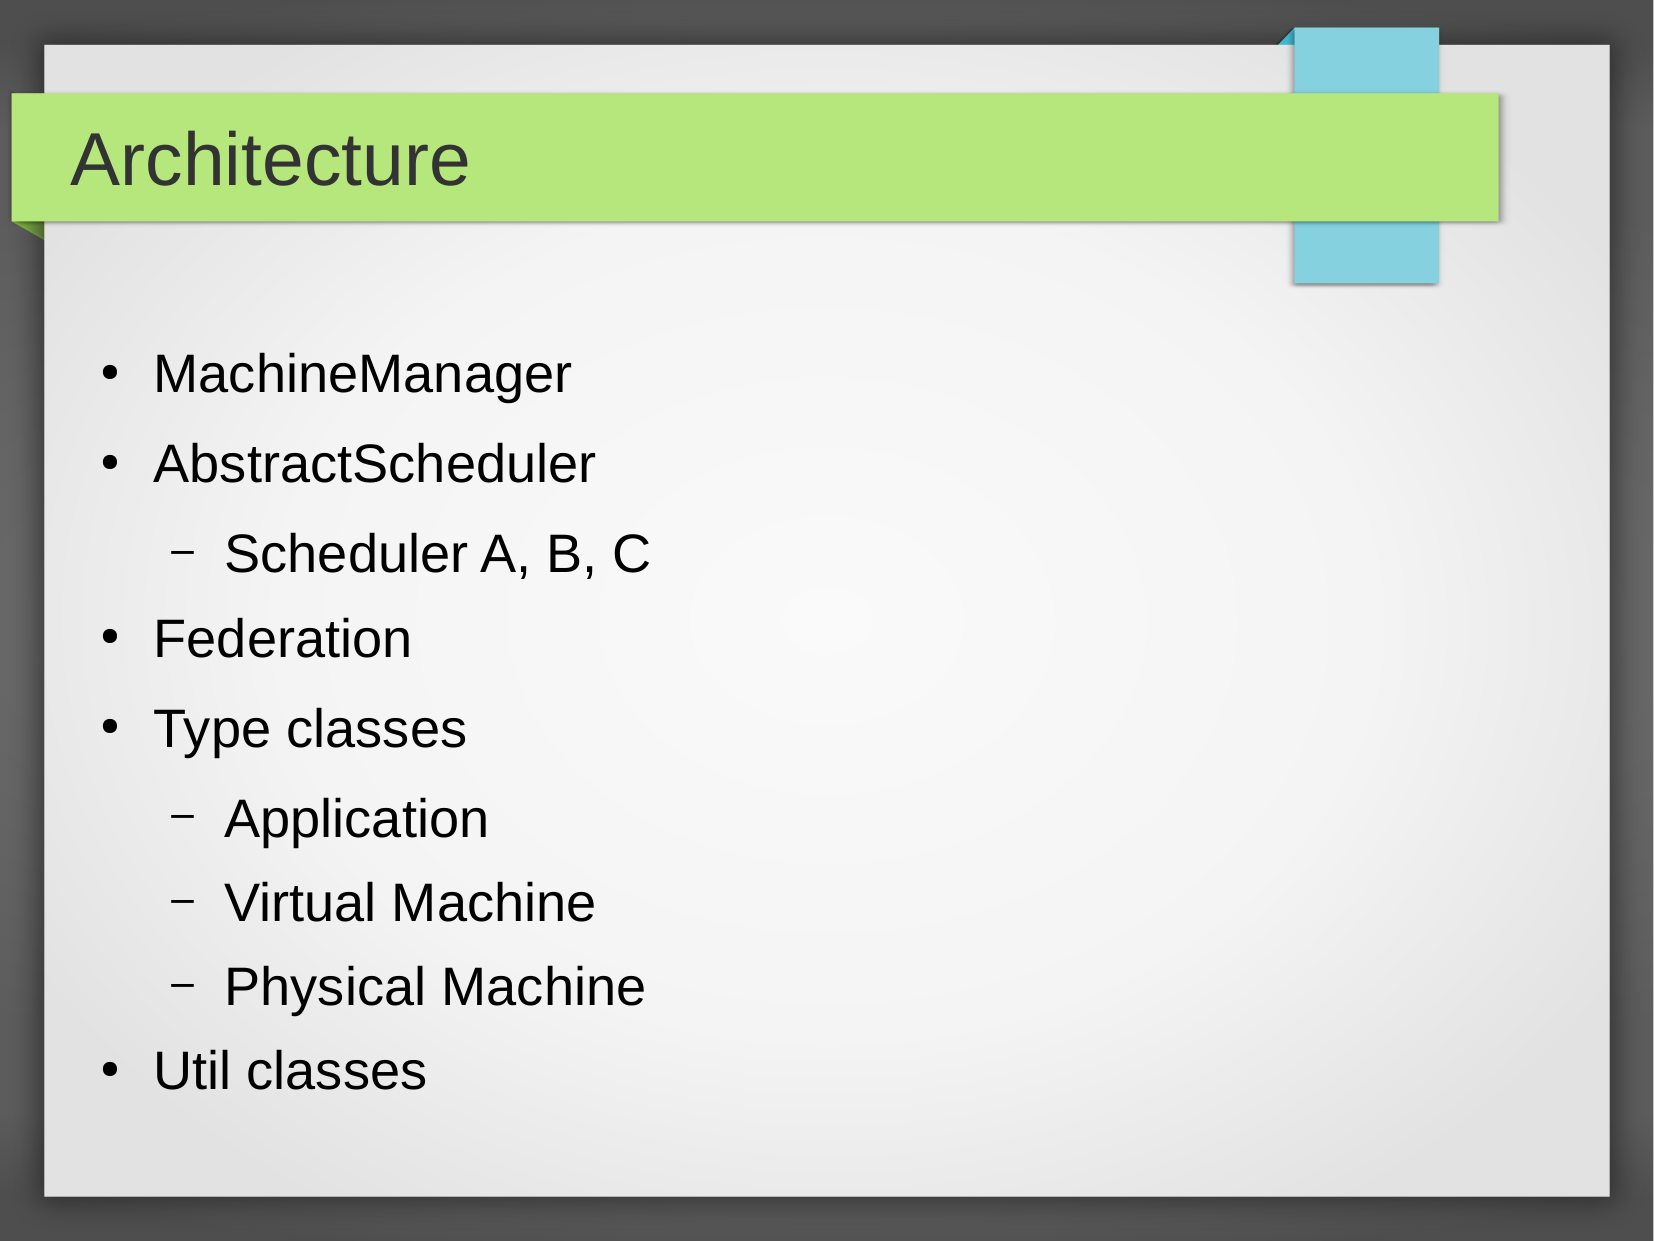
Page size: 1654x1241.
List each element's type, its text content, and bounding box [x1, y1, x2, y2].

title Architecture [70, 106, 1229, 213]
picture [0, 0, 1654, 1241]
list MachineManager AbstractScheduler Scheduler A, B, C Federation Type classes Application Virtual Machine Physical Machine Util classes [82, 343, 1538, 1063]
